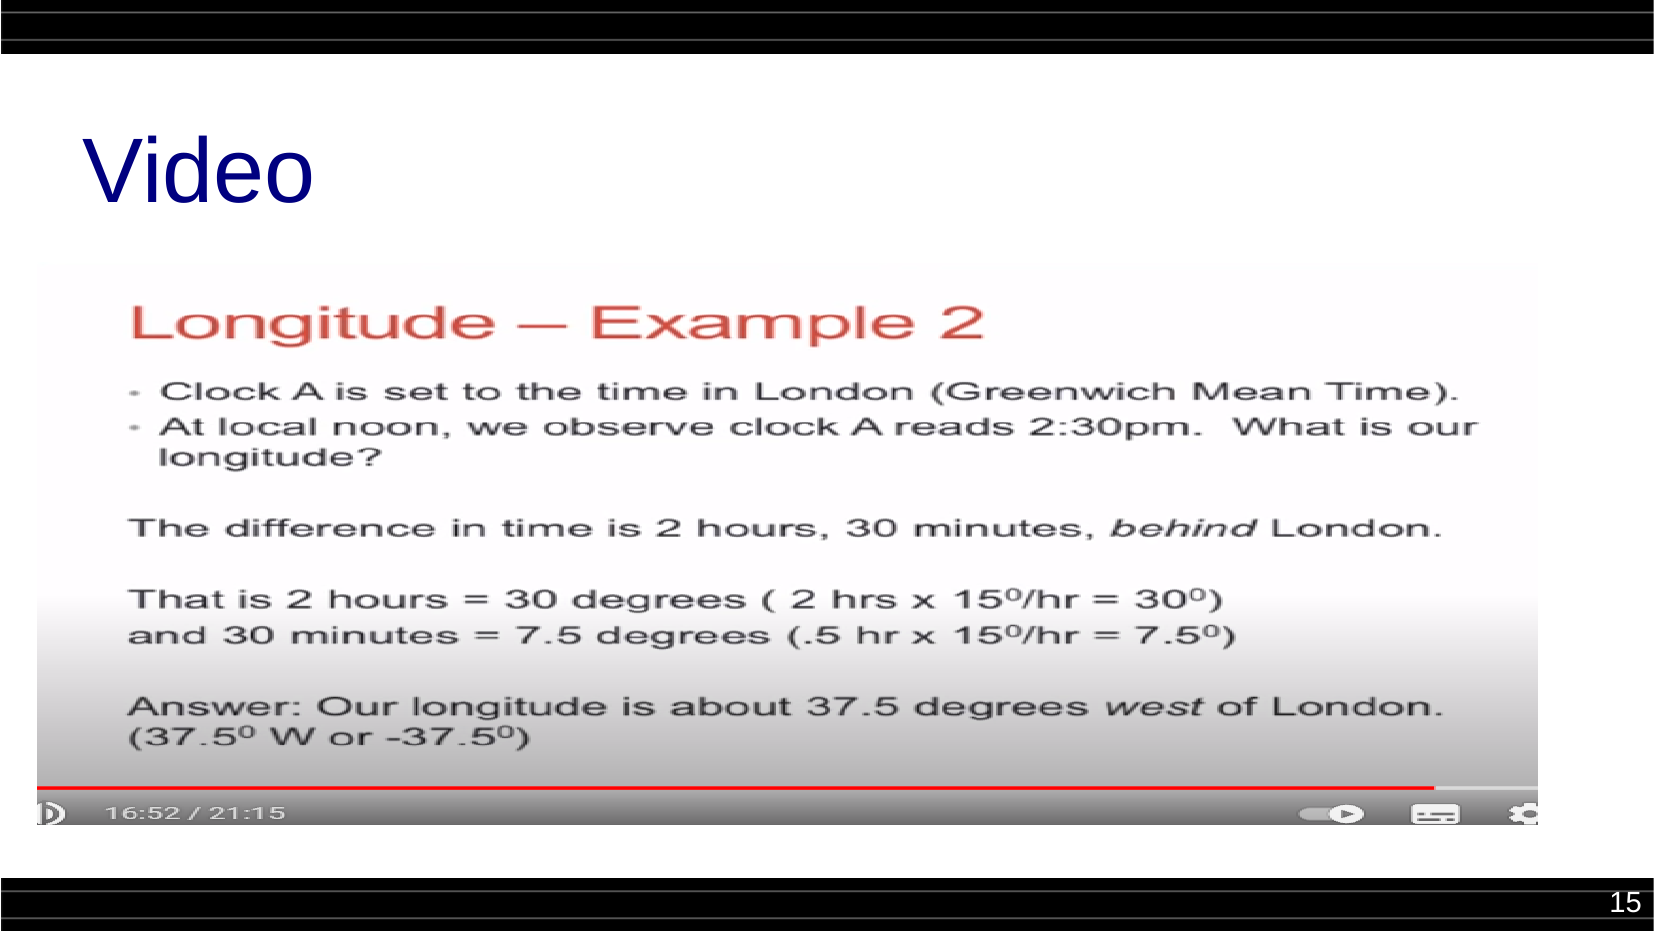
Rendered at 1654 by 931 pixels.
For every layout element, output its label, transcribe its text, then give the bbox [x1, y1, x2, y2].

title Video [82, 92, 1571, 249]
picture [37, 262, 1538, 826]
picture [1, 878, 1654, 931]
picture [1, 0, 1654, 54]
